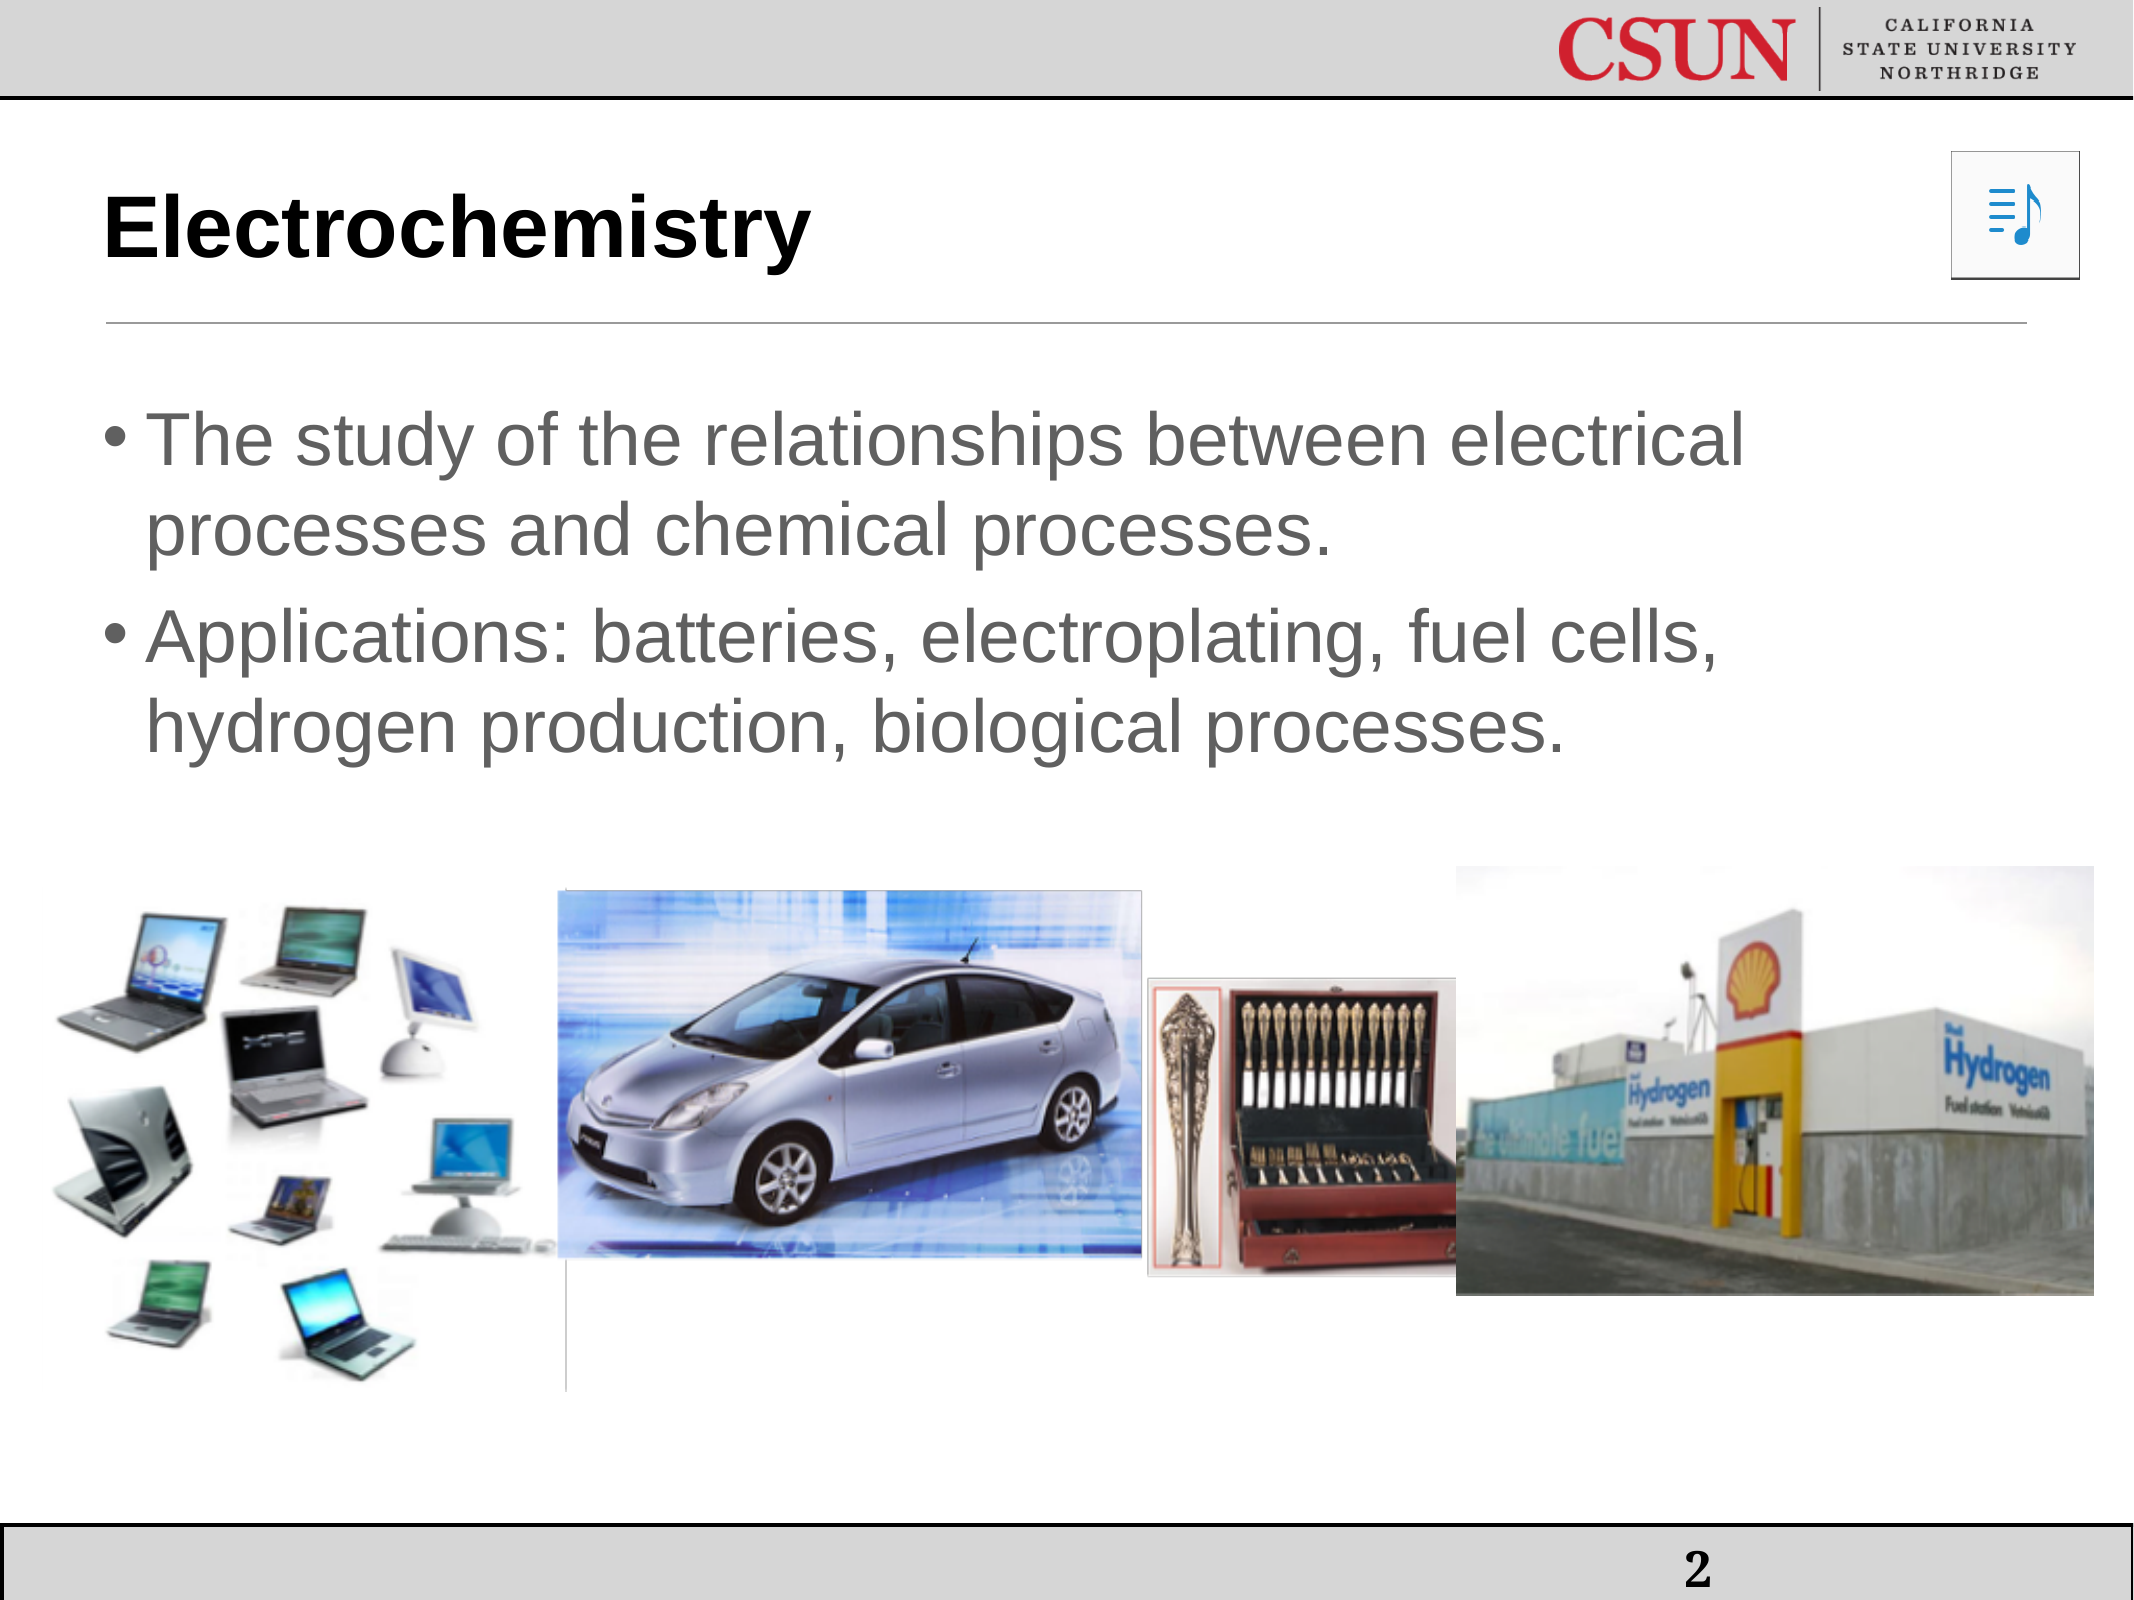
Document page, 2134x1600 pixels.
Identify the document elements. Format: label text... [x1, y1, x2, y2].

picture [1559, 7, 2076, 91]
picture [41, 866, 2094, 1392]
text_box [1950, 150, 2081, 281]
list The study of the relationships between electrical processes and chemical processes. Applications: batteries, electroplating, fuel cells, hydrogen production, biological processes. [93, 382, 2040, 887]
title Electrochemistry [93, 104, 2040, 284]
